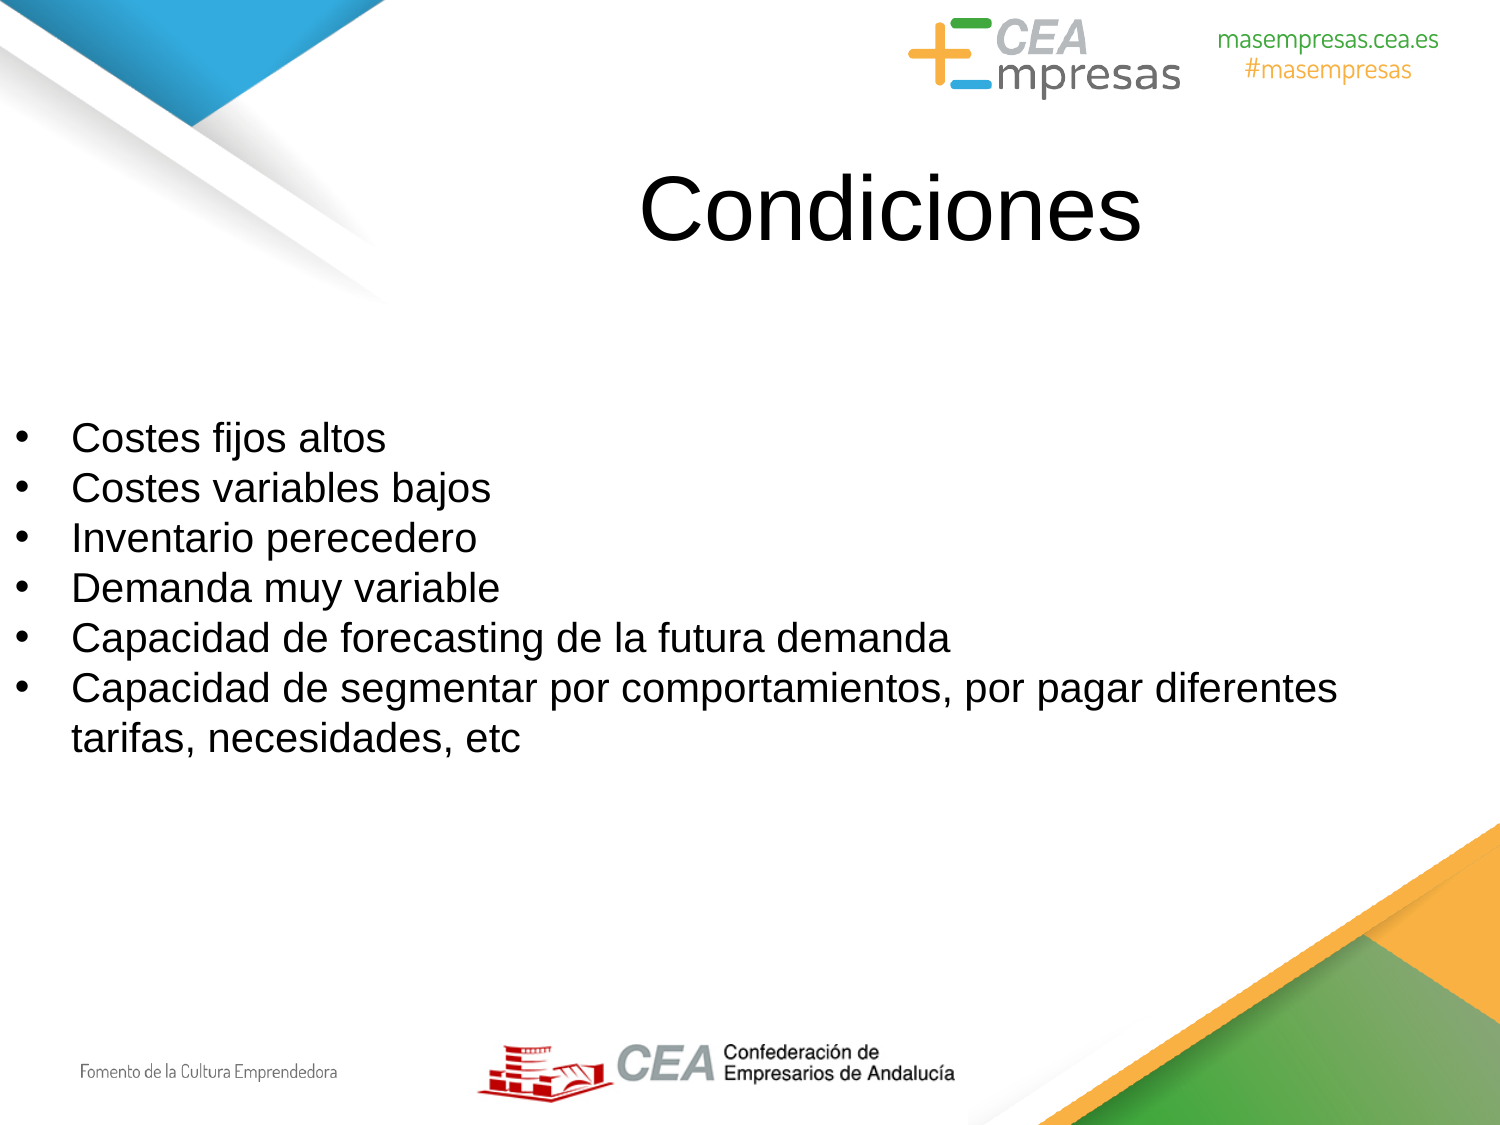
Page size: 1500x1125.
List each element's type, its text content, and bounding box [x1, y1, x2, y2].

picture [81, 1063, 337, 1082]
picture [1216, 32, 1441, 87]
picture [476, 1044, 955, 1103]
picture [968, 818, 1500, 1125]
text_box Condiciones [253, 118, 1500, 289]
text_box Costes fijos altos Costes variables bajos Inventario perecedero Demanda muy variable Capacidad de forecasting de la futura demanda Capacidad de segmentar por comportamientos, por pagar diferentes tarifas, necesidades, etc [0, 243, 1459, 929]
picture [908, 18, 1180, 100]
picture [0, 0, 532, 243]
